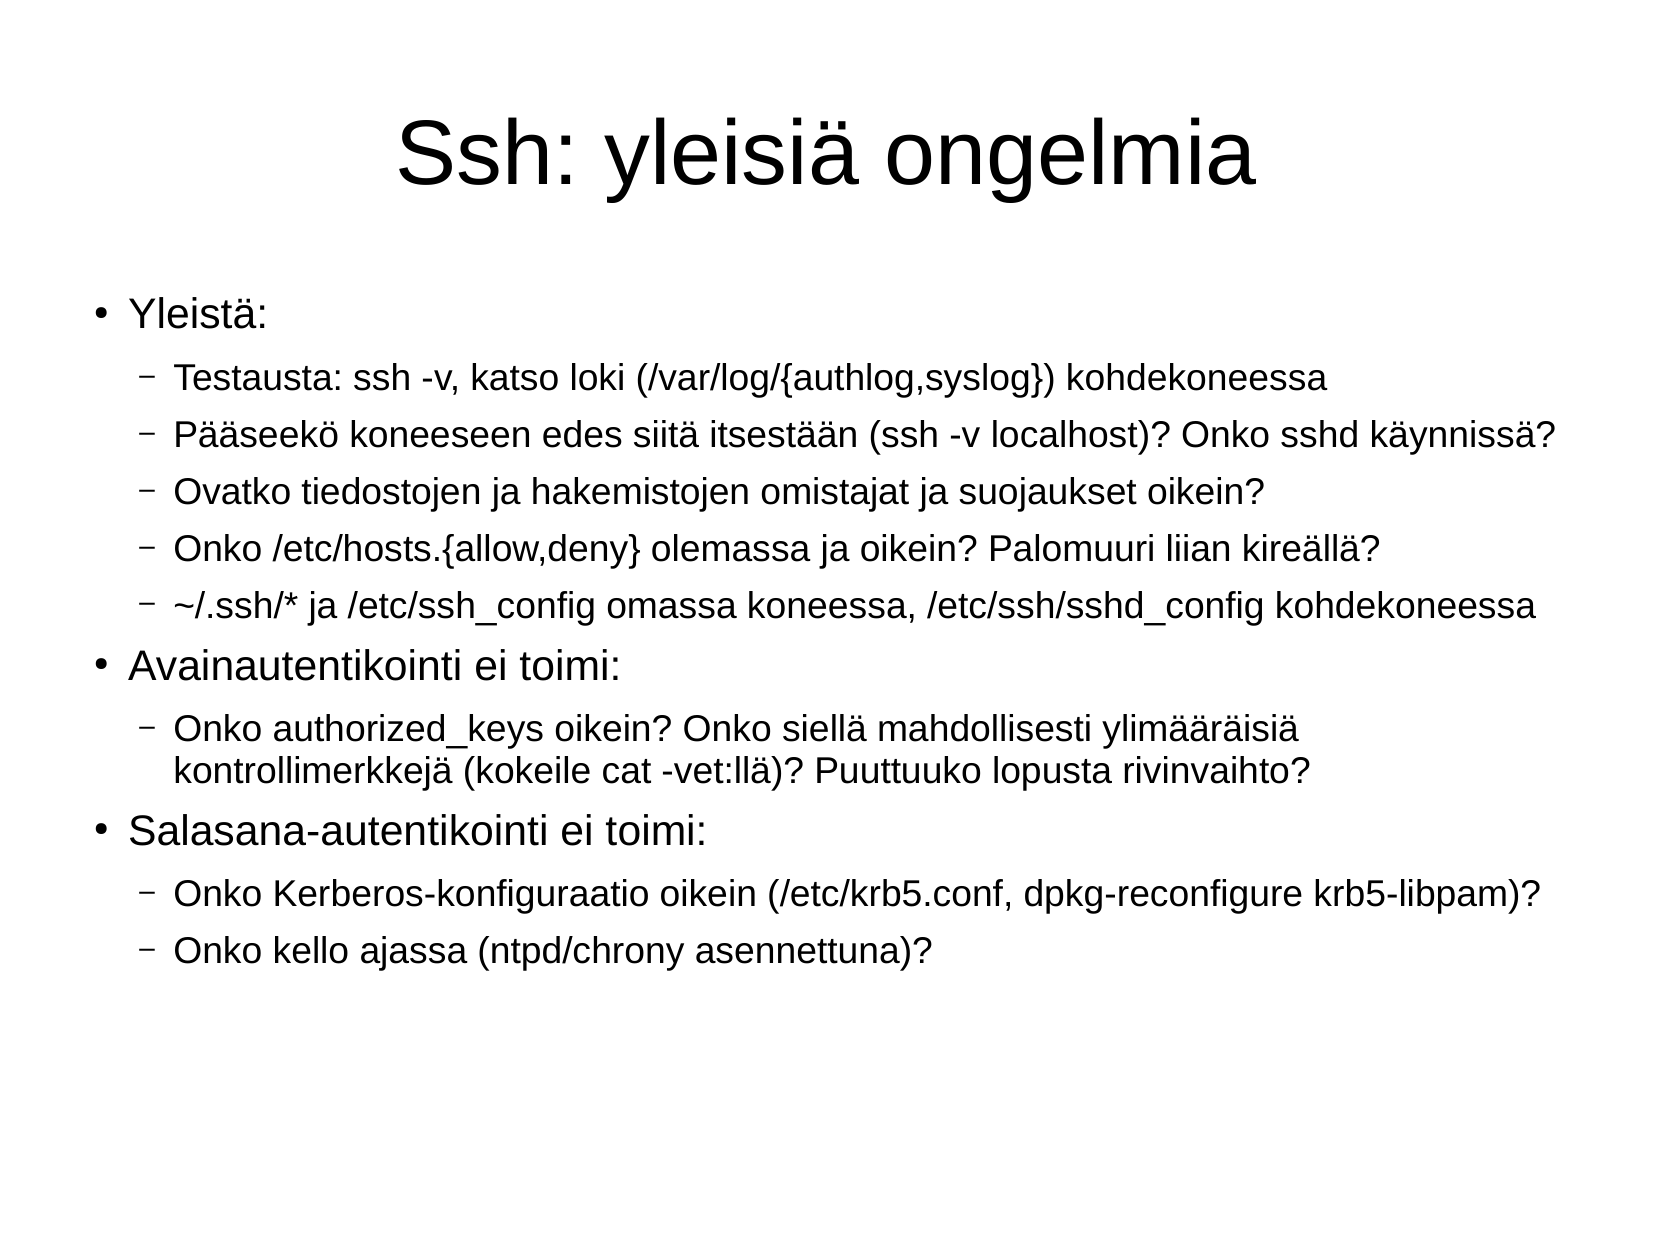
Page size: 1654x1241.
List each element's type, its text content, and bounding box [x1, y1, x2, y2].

title Ssh: yleisiä ongelmia [82, 49, 1571, 257]
list Yleistä: Testausta: ssh -v, katso loki (/var/log/{authlog,syslog}) kohdekoneessa Pääseekö koneeseen edes siitä itsestään (ssh -v localhost)? Onko sshd käynnissä? Ovatko tiedostojen ja hakemistojen omistajat ja suojaukset oikein? Onko /etc/hosts.{allow,deny} olemassa ja oikein? Palomuuri liian kireällä? ~/.ssh/* ja /etc/ssh_config omassa koneessa, /etc/ssh/sshd_config kohdekoneessa Avainautentikointi ei toimi: Onko authorized_keys oikein? Onko siellä mahdollisesti ylimääräisiä kontrollimerkkejä (kokeile cat -vet:llä)? Puuttuuko lopusta rivinvaihto? Salasana-autentikointi ei toimi: Onko Kerberos-konfiguraatio oikein (/etc/krb5.conf, dpkg-reconfigure krb5-libpam)? Onko kello ajassa (ntpd/chrony asennettuna)? [82, 290, 1571, 1010]
